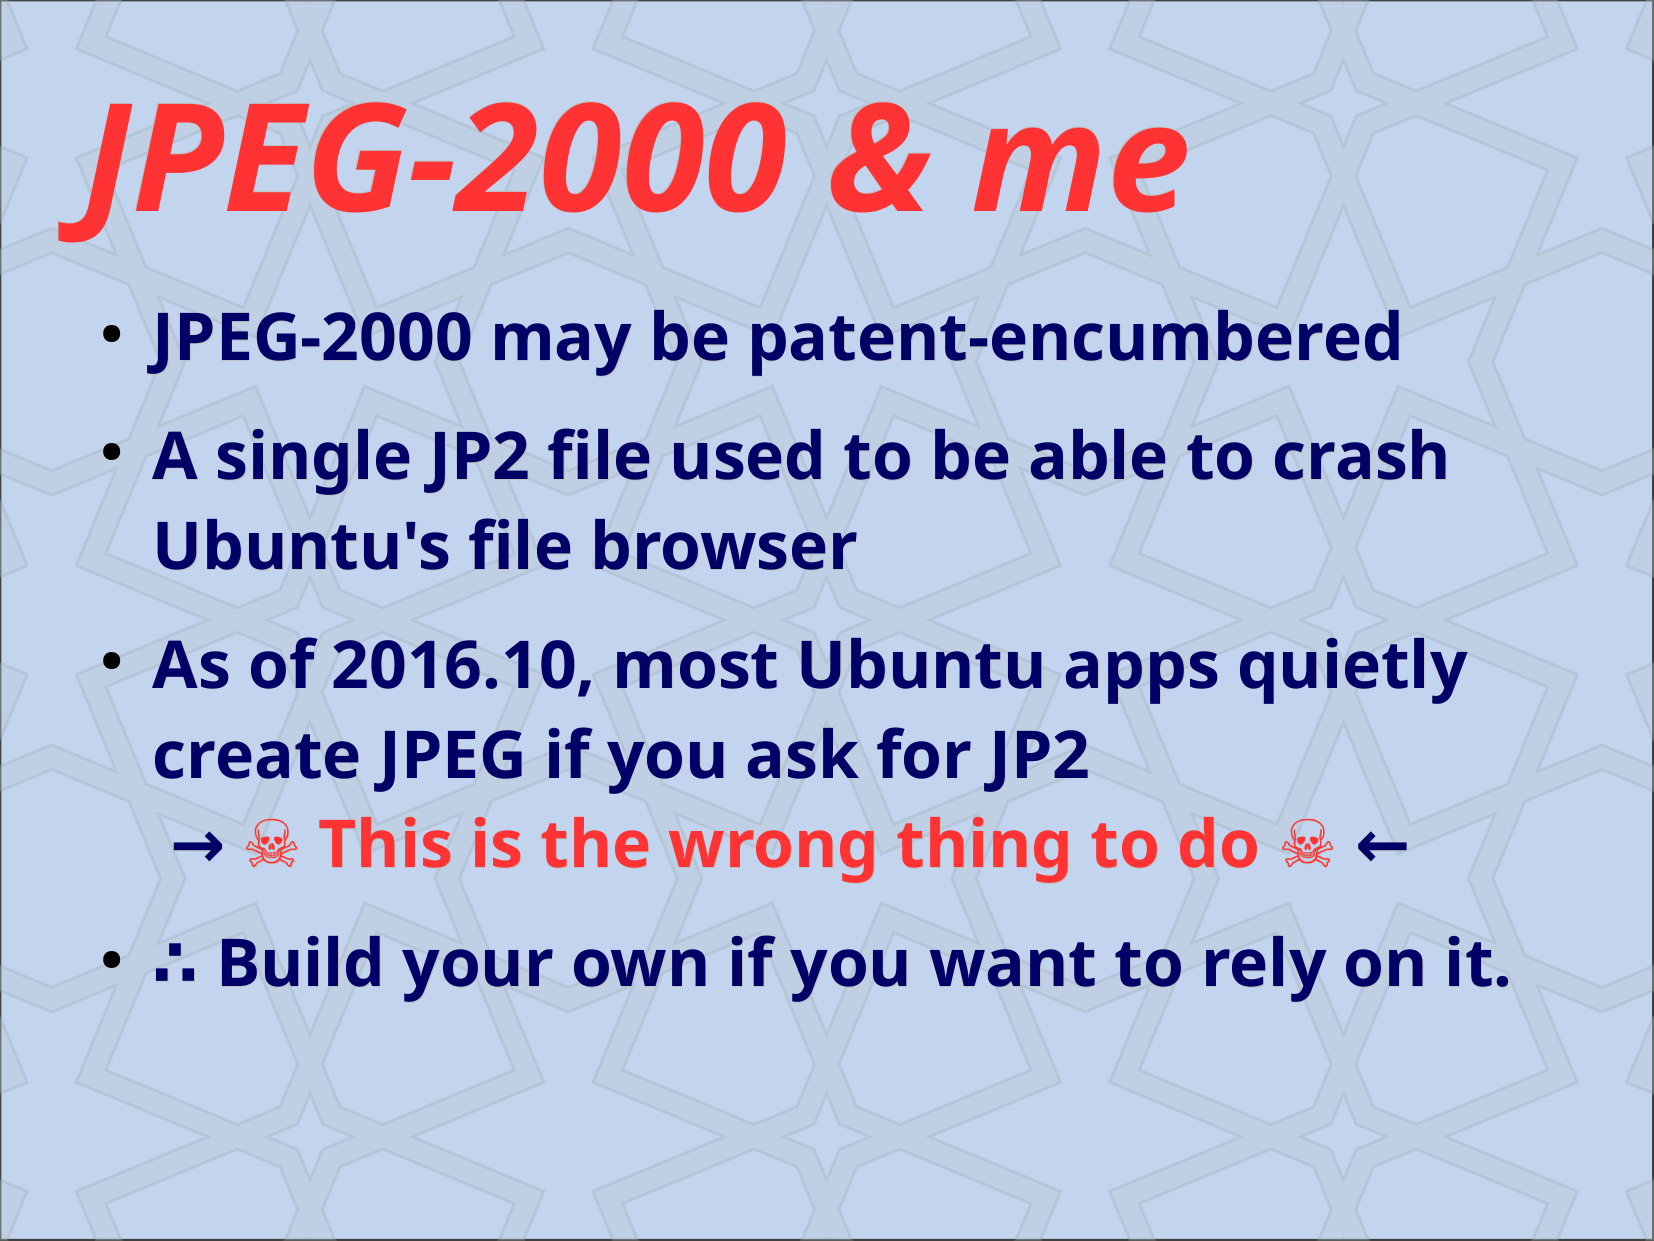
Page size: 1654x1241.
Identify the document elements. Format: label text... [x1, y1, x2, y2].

list JPEG-2000 may be patent-encumbered A single JP2 file used to be able to crash Ubuntu's file browser As of 2016.10, most Ubuntu apps quietly create JPEG if you ask for JP2 → ☠ This is the wrong thing to do ☠ ← ∴ Build your own if you want to rely on it. [82, 290, 1571, 1010]
title JPEG-2000 & me [82, 49, 1571, 257]
